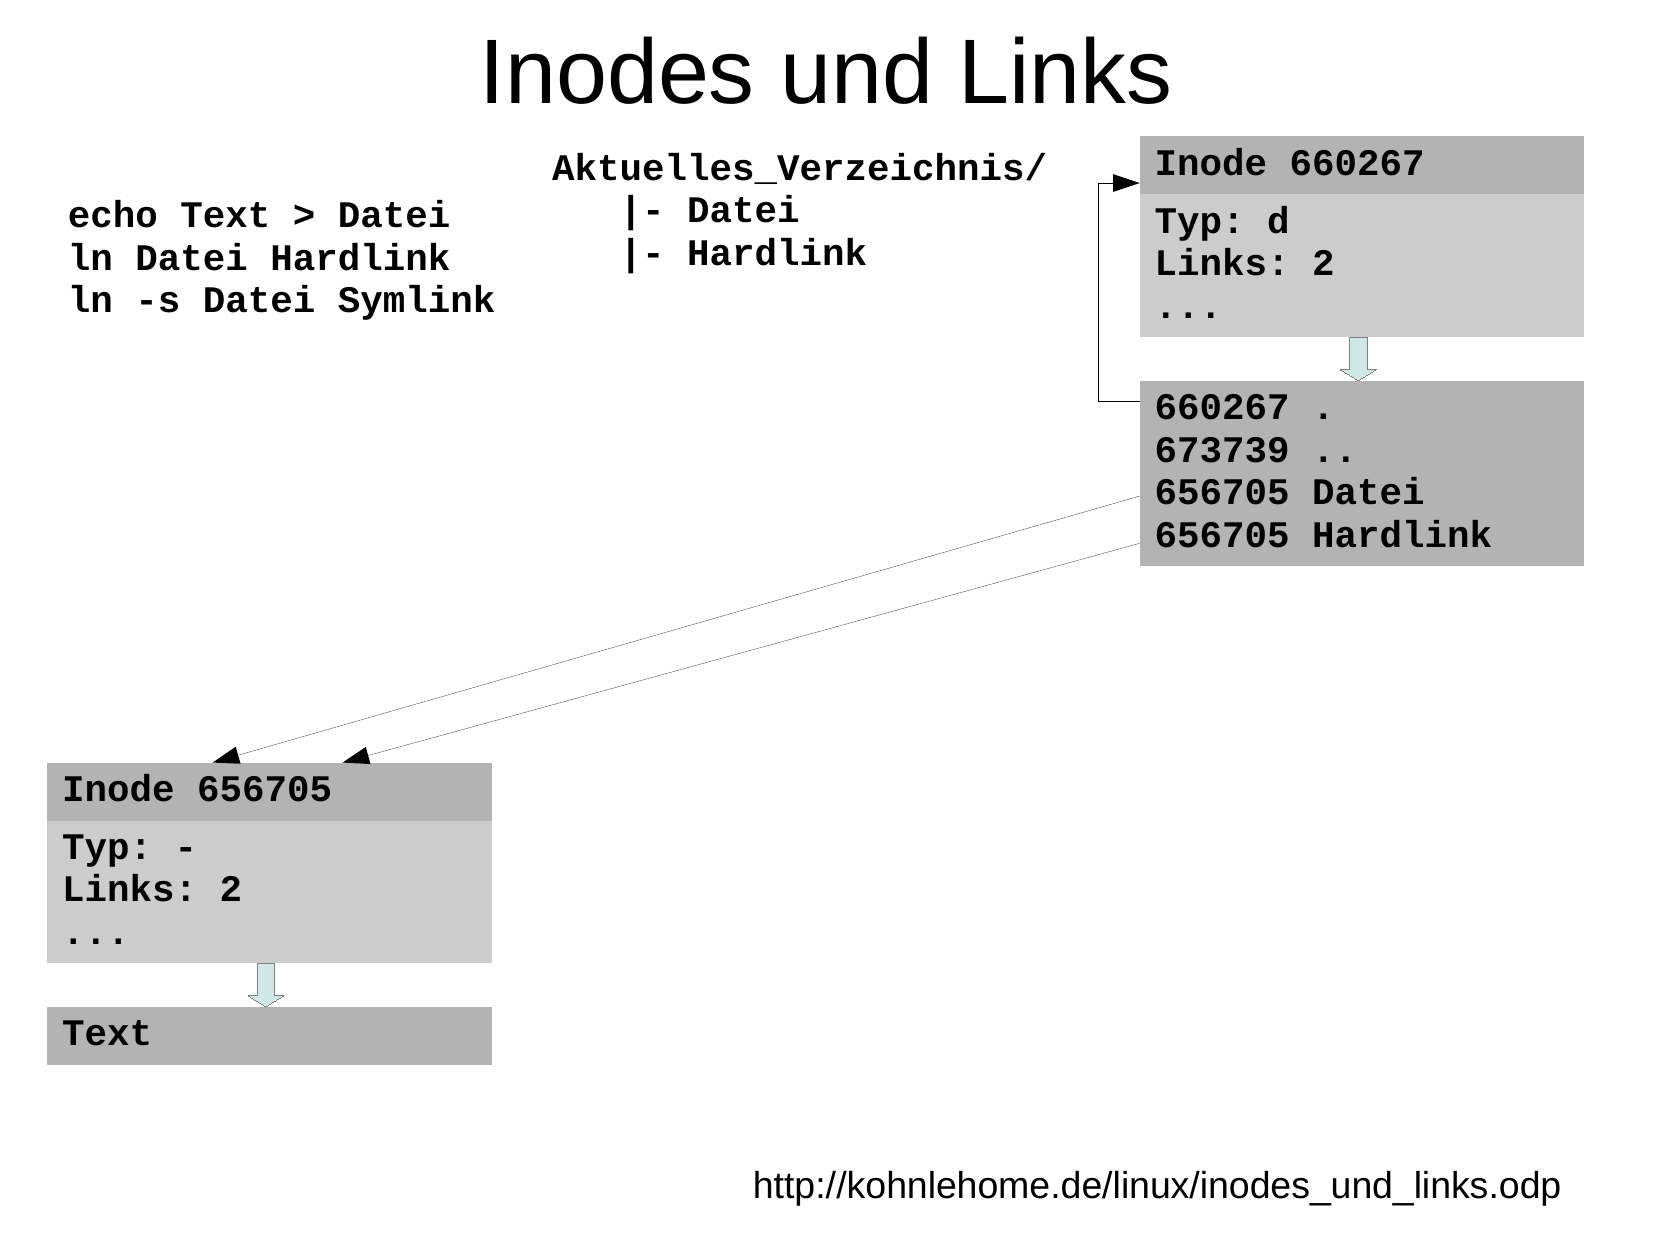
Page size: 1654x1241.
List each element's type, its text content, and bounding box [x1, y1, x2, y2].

table_cell Typ: d Links: 2 ... [1140, 194, 1584, 337]
table_header Inode 660267 [1140, 136, 1584, 194]
text_box [1340, 337, 1377, 381]
text_box [248, 963, 284, 1007]
table_cell Typ: - Links: 2 ... [47, 821, 492, 963]
text_box http://kohnlehome.de/linux/inodes_und_links.odp [738, 1157, 1577, 1215]
text_box echo Text > Datei ln Datei Hardlink ln -s Datei Symlink [53, 188, 511, 459]
table_header 660267 . 673739 .. 656705 Datei 656705 Hardlink [1140, 381, 1584, 566]
table_header Text [47, 1007, 492, 1065]
title Inodes und Links [82, 20, 1571, 124]
table_header Inode 656705 [47, 763, 492, 821]
text_box Aktuelles_Verzeichnis/ |- Datei |- Hardlink [537, 141, 1063, 327]
